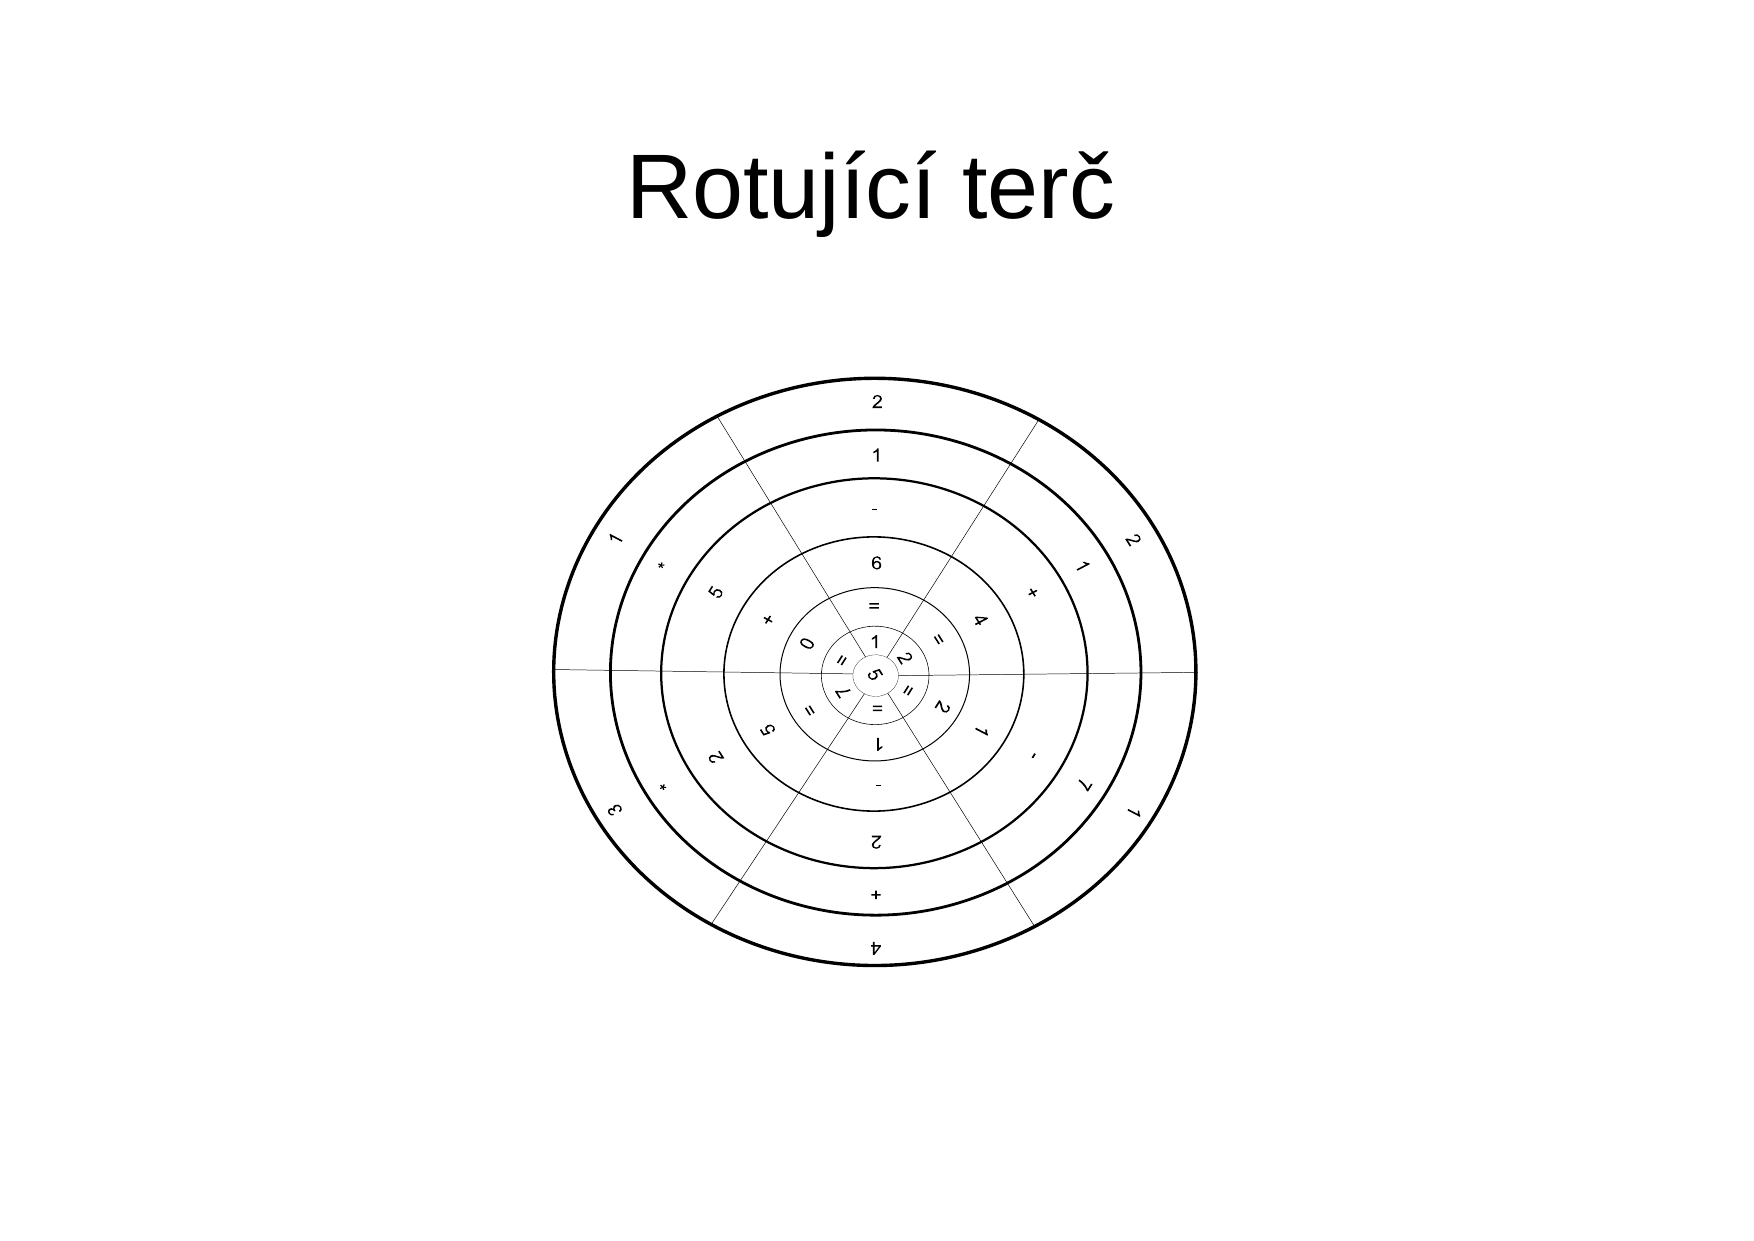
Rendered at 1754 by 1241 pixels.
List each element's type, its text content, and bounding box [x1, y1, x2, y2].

title Rotující terč [135, 93, 1608, 281]
picture [551, 376, 1199, 968]
